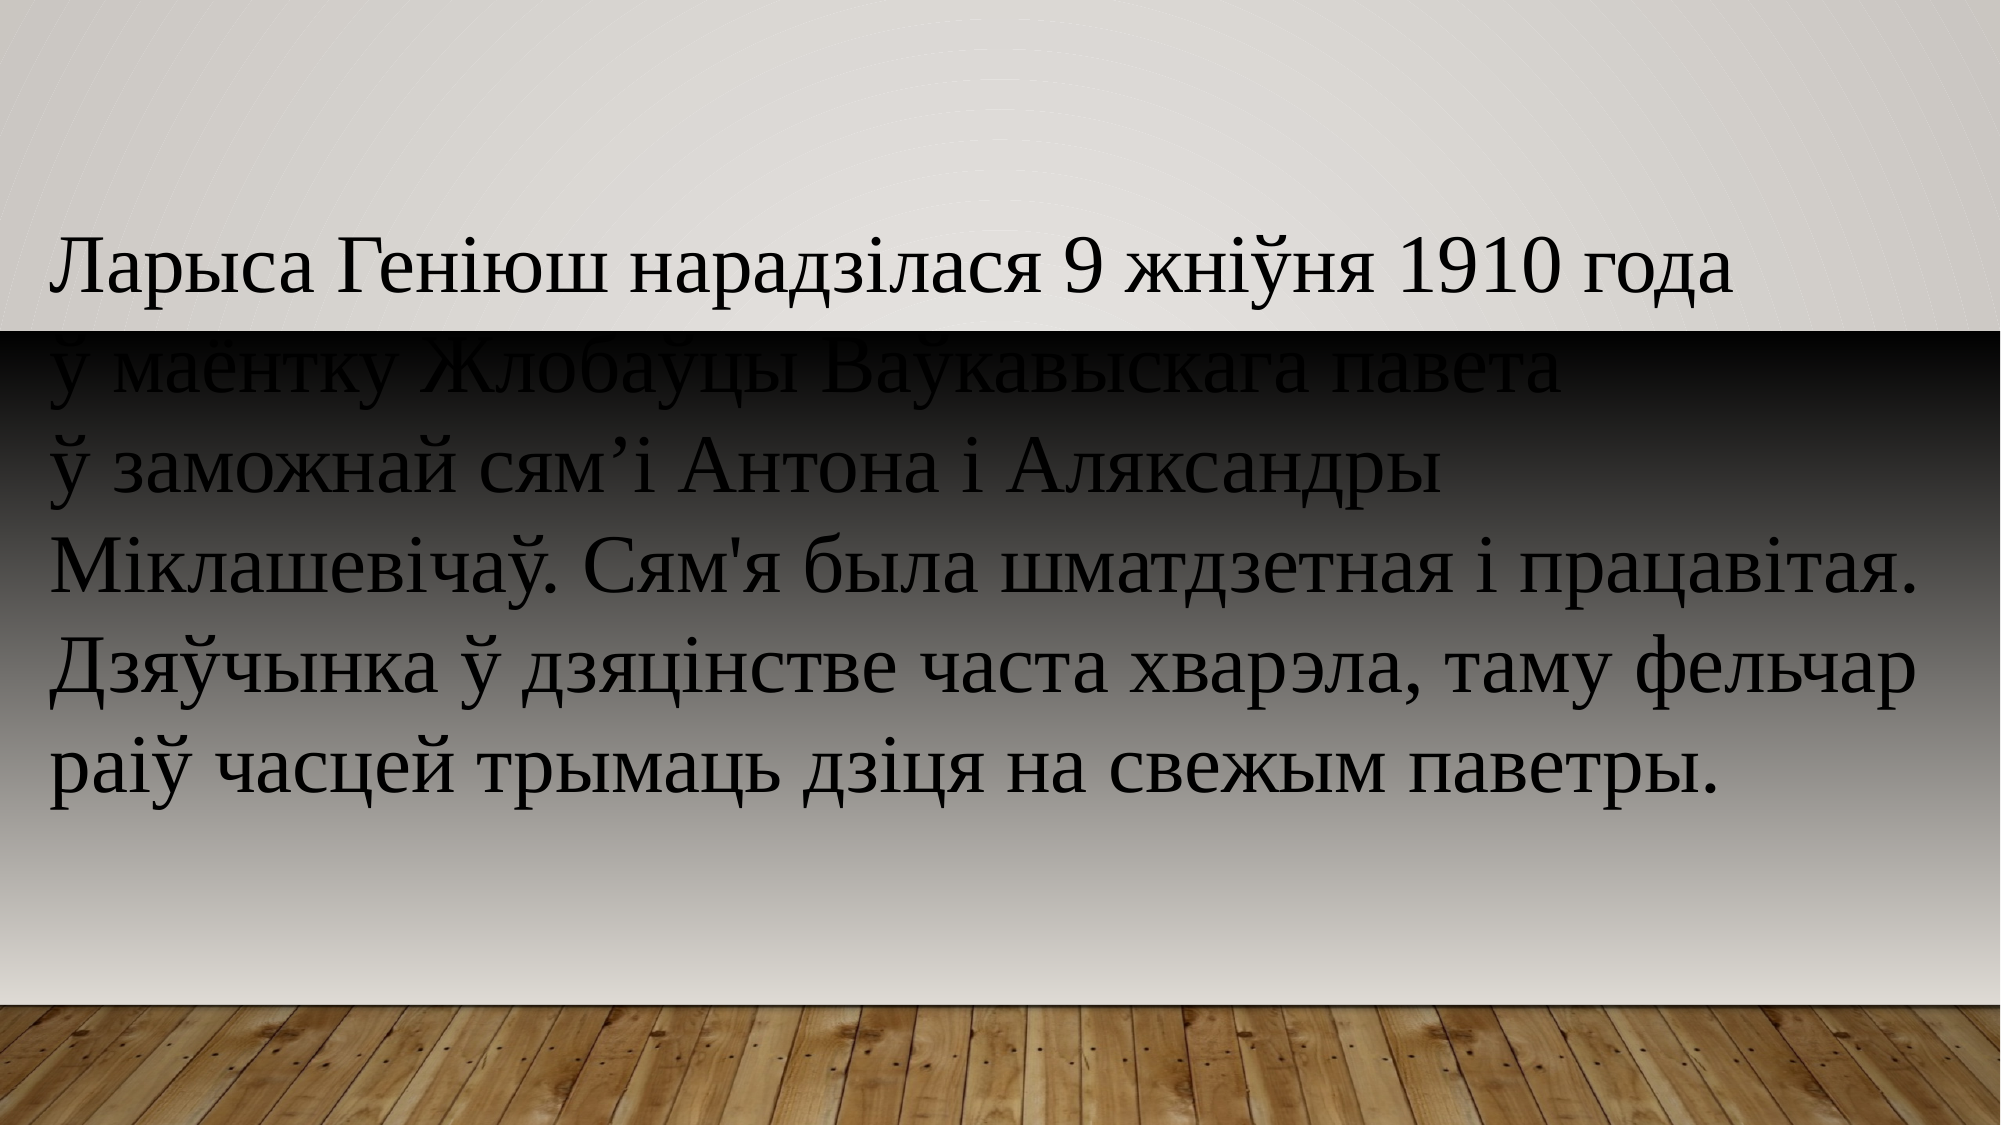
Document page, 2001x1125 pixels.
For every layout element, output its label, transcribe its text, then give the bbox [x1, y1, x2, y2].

text_box Ларыса Геніюш нарадзілася 9 жніўня 1910 года ў маёнтку Жлобаўцы Ваўкавыскага павета ў заможнай сям’і Антона і Аляксандры Міклашевічаў. Сям'я была шматдзетная і працавітая. Дзяўчынка ў дзяцінстве часта хварэла, таму фельчар раіў часцей трымаць дзіця на свежым паветры. [35, 202, 1965, 817]
